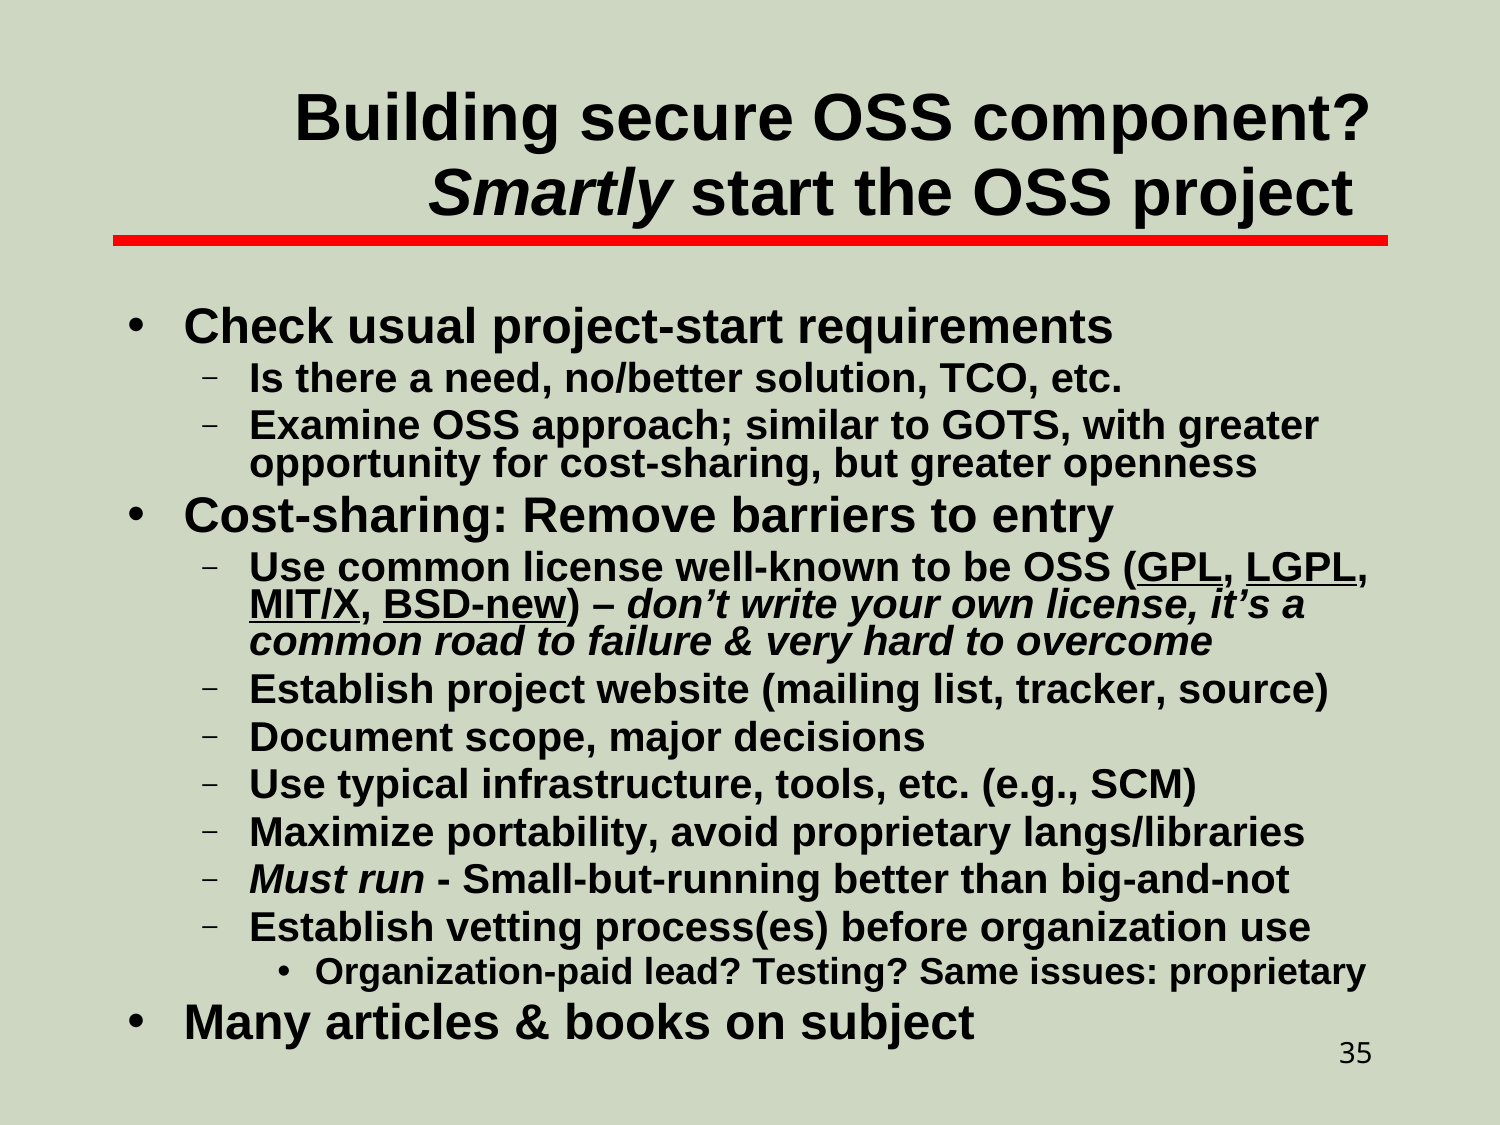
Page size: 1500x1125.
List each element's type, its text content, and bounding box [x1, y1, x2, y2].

list Check usual project-start requirements Is there a need, no/better solution, TCO, etc. Examine OSS approach; similar to GOTS, with greater opportunity for cost-sharing, but greater openness Cost-sharing: Remove barriers to entry Use common license well-known to be OSS (GPL, LGPL, MIT/X, BSD-new) – don’t write your own license, it’s a common road to failure & very hard to overcome Establish project website (mailing list, tracker, source) Document scope, major decisions Use typical infrastructure, tools, etc. (e.g., SCM) Maximize portability, avoid proprietary langs/libraries Must run - Small-but-running better than big-and-not Establish vetting process(es) before organization use Organization-paid lead? Testing? Same issues: proprietary Many articles & books on subject [112, 299, 1388, 1087]
title Building secure OSS component? Smartly start the OSS project [225, 72, 1388, 238]
